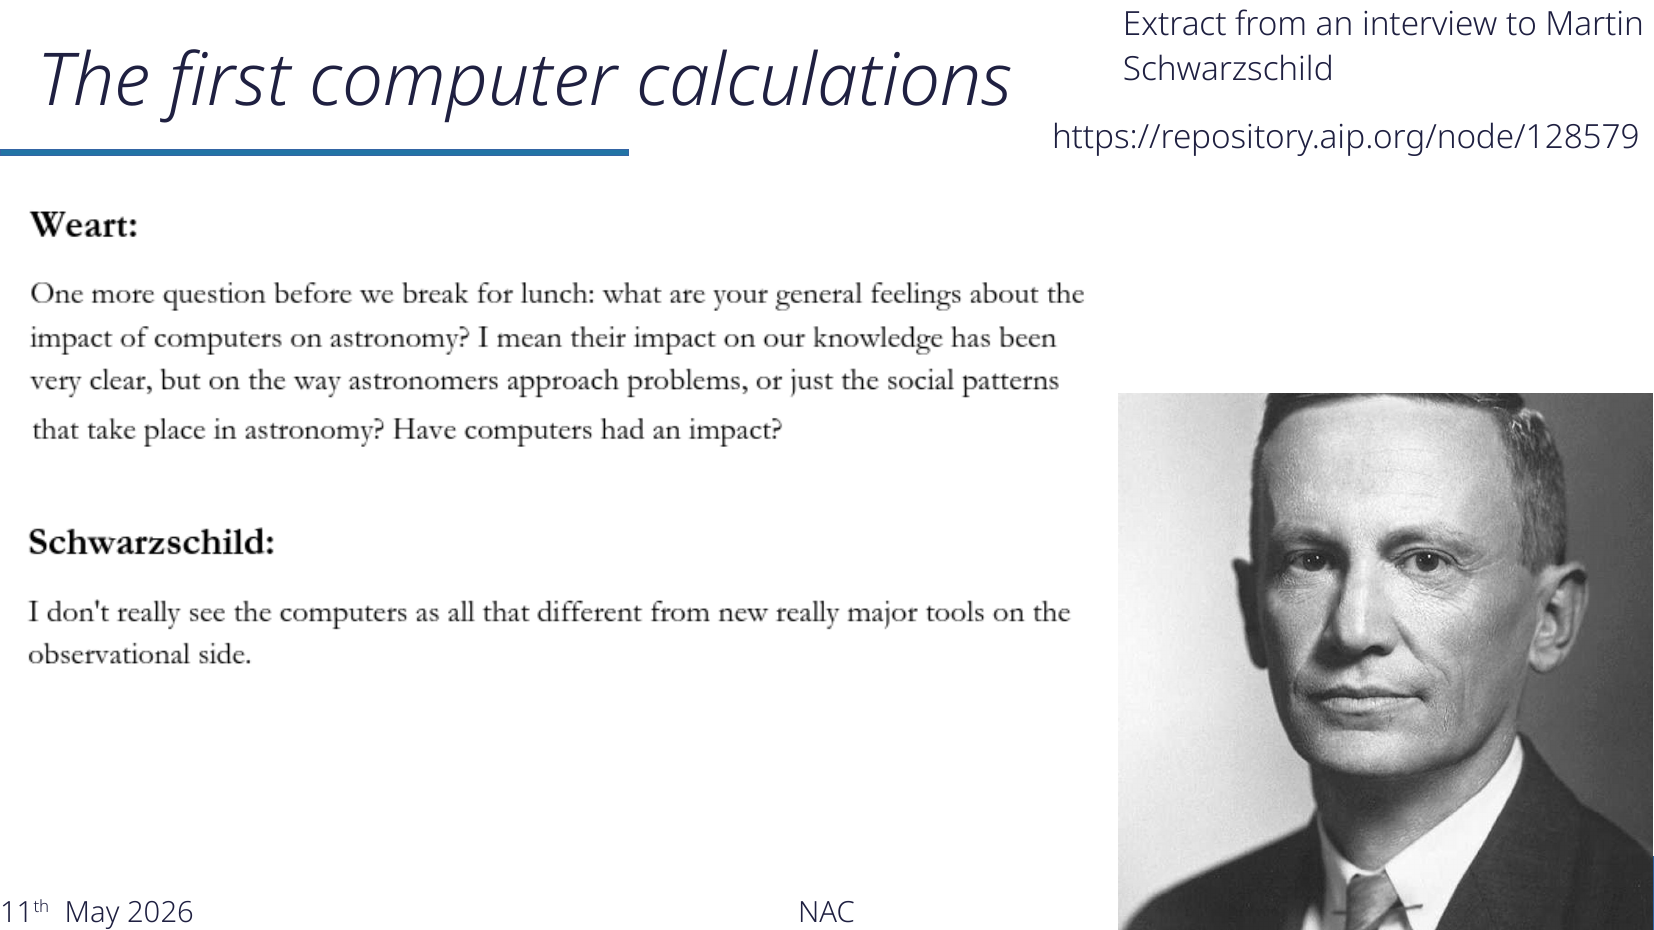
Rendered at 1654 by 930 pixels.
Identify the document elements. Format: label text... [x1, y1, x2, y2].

picture [2, 182, 1109, 458]
picture [1118, 393, 1653, 930]
list Extract from an interview to Martin Schwarzschild https://repository.aip.org/node/128579 [1052, 0, 1653, 248]
title The first computer calculations [37, 0, 1052, 156]
picture [20, 512, 1115, 698]
